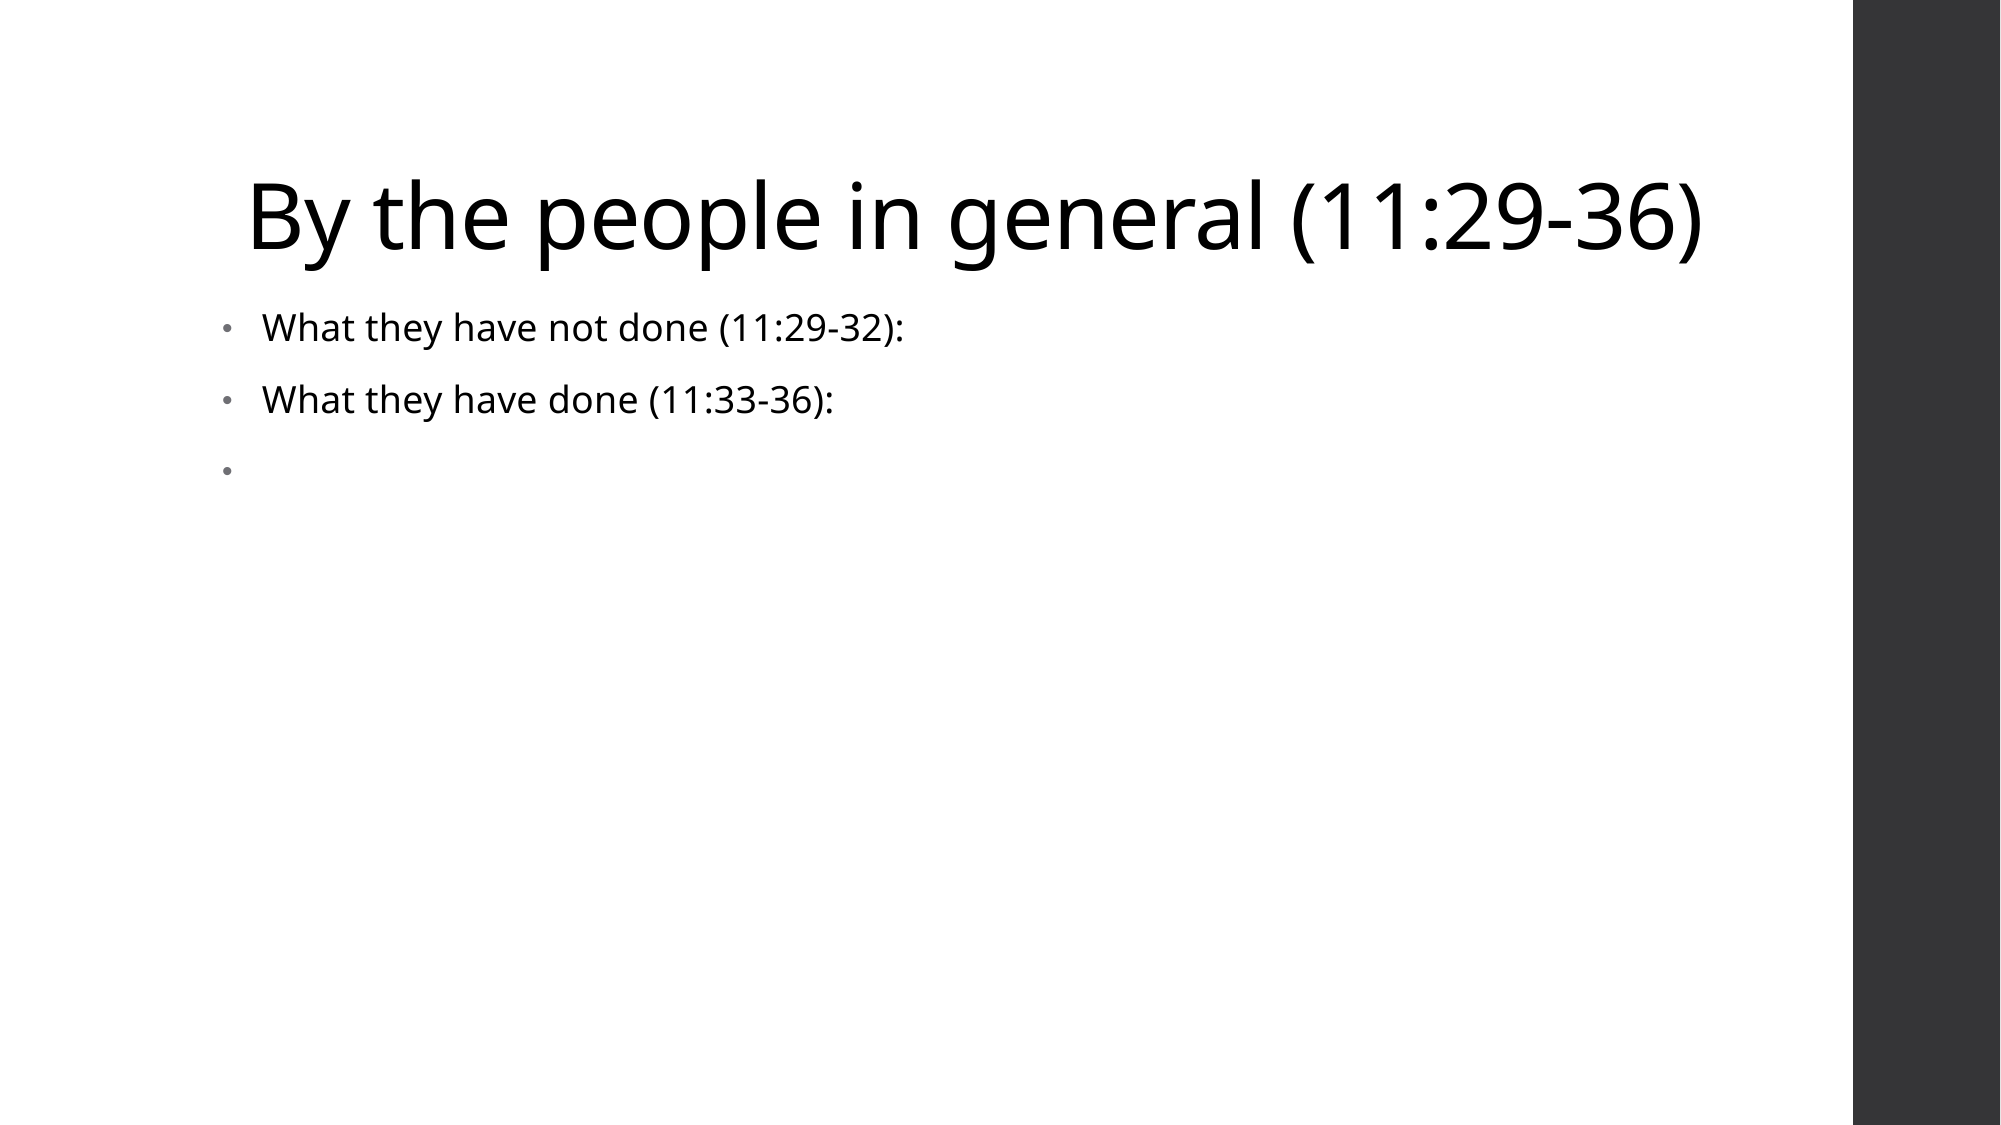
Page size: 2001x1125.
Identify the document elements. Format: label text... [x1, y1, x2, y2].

title By the people in general (11:29-36) [206, 60, 1797, 278]
list What they have not done (11:29-32): What they have done (11:33-36): [206, 299, 1617, 1014]
